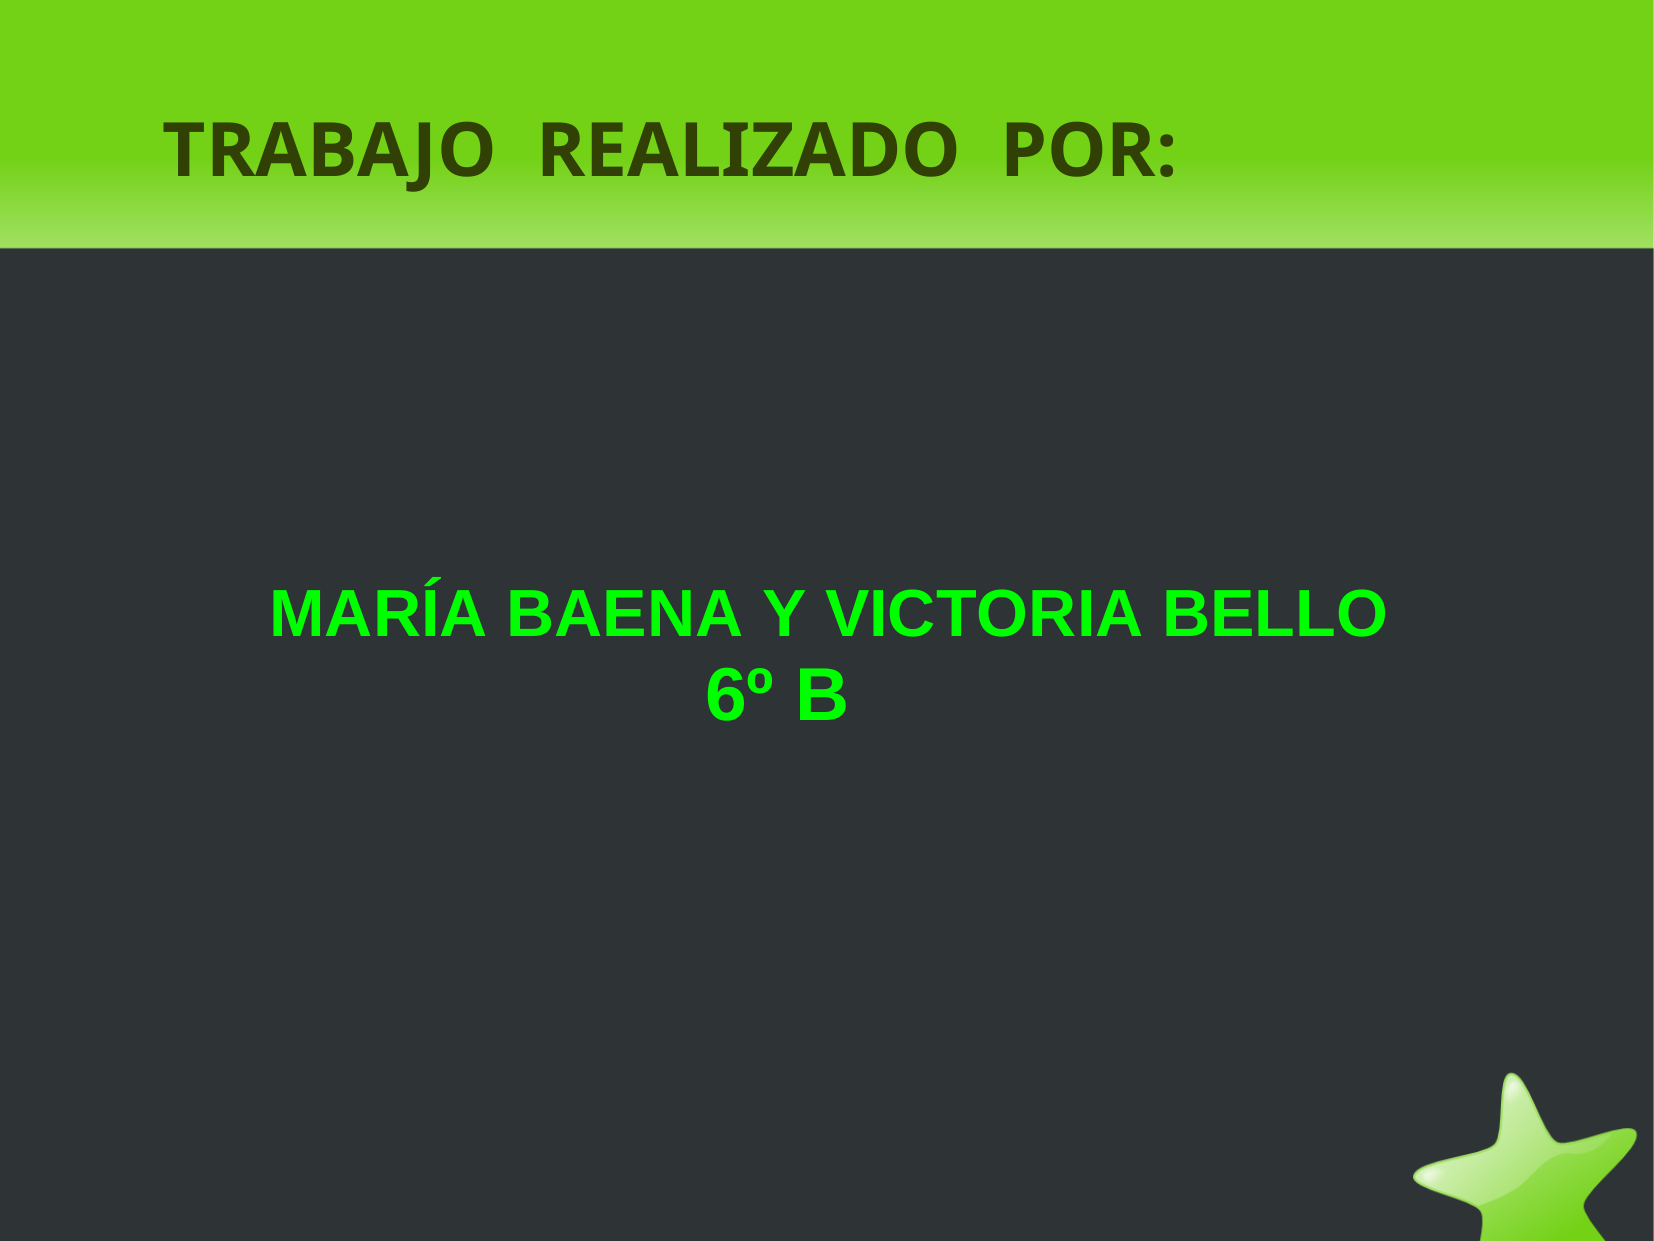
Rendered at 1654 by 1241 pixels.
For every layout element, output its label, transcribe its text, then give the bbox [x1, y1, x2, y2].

text_box MARÍA BAENA Y VICTORIA BELLO 6º B [88, 561, 1418, 751]
text_box TRABAJO REALIZADO POR: [147, 88, 1536, 208]
